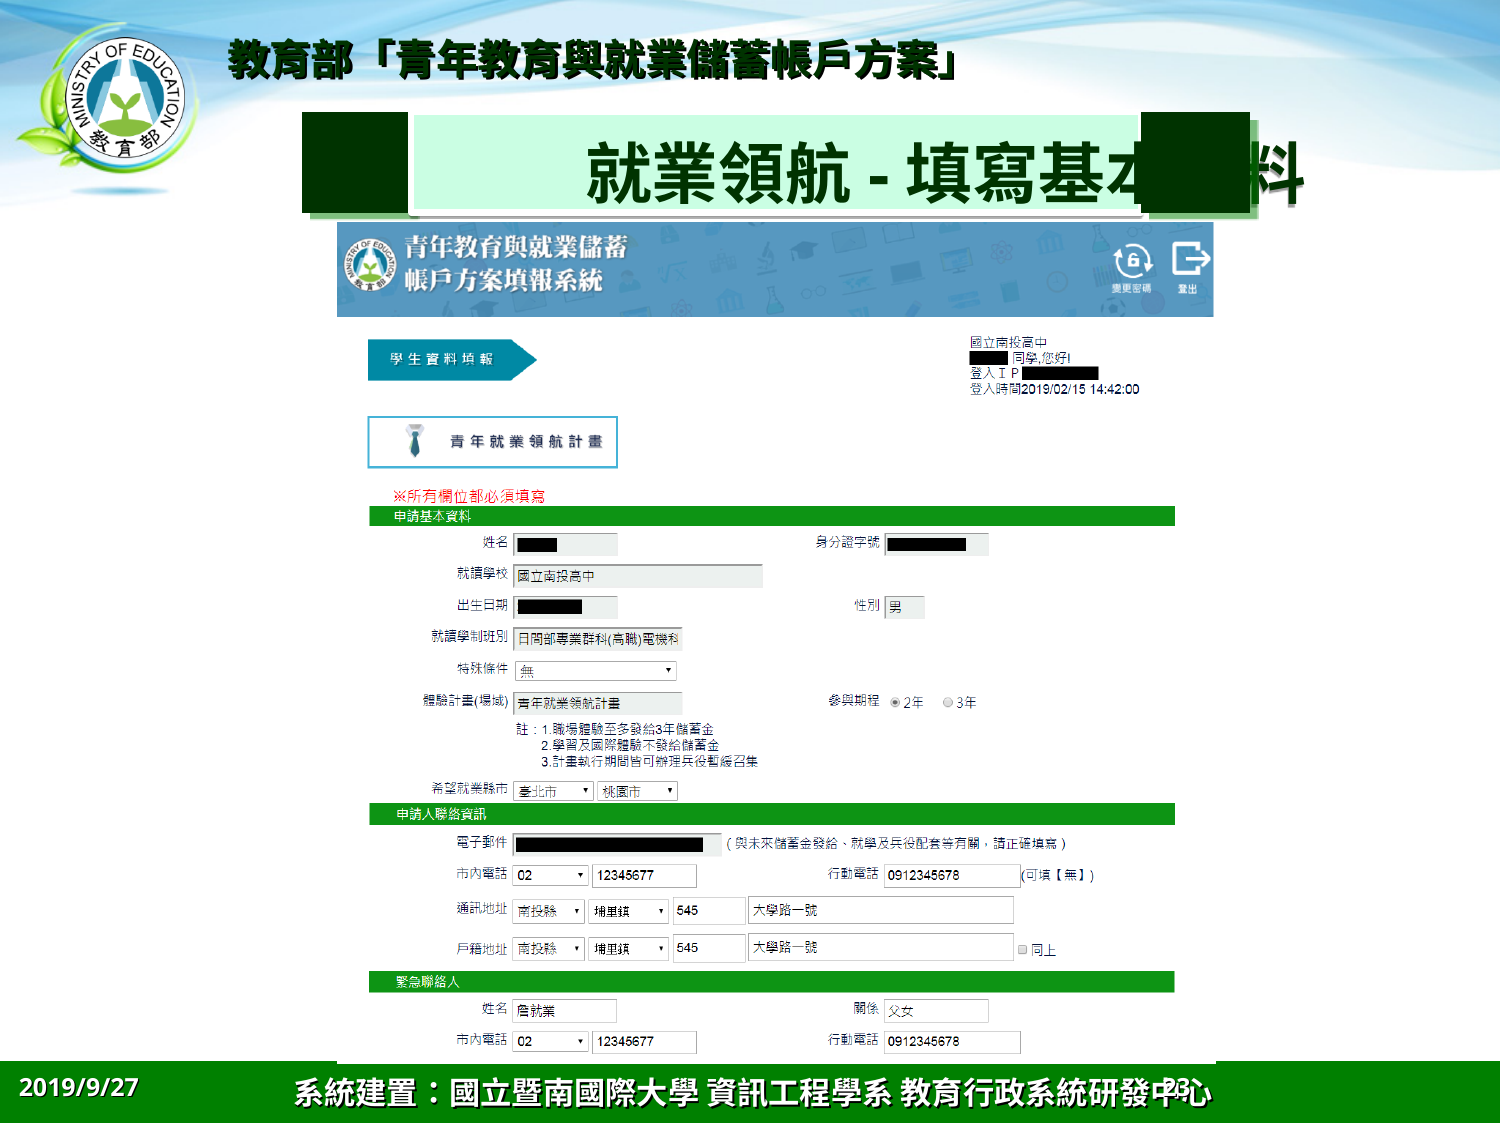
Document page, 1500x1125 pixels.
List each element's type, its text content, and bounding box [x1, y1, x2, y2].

text_box [1141, 112, 1250, 213]
text_box 2019/9/27 [3, 1063, 354, 1117]
text_box 就業領航-填寫基本資料 [1122, 163, 1134, 185]
text_box [302, 112, 411, 213]
text_box 就業領航-填寫基本資料 [411, 112, 1141, 213]
picture [337, 222, 1216, 1064]
text_box 23 [1147, 1063, 1498, 1117]
